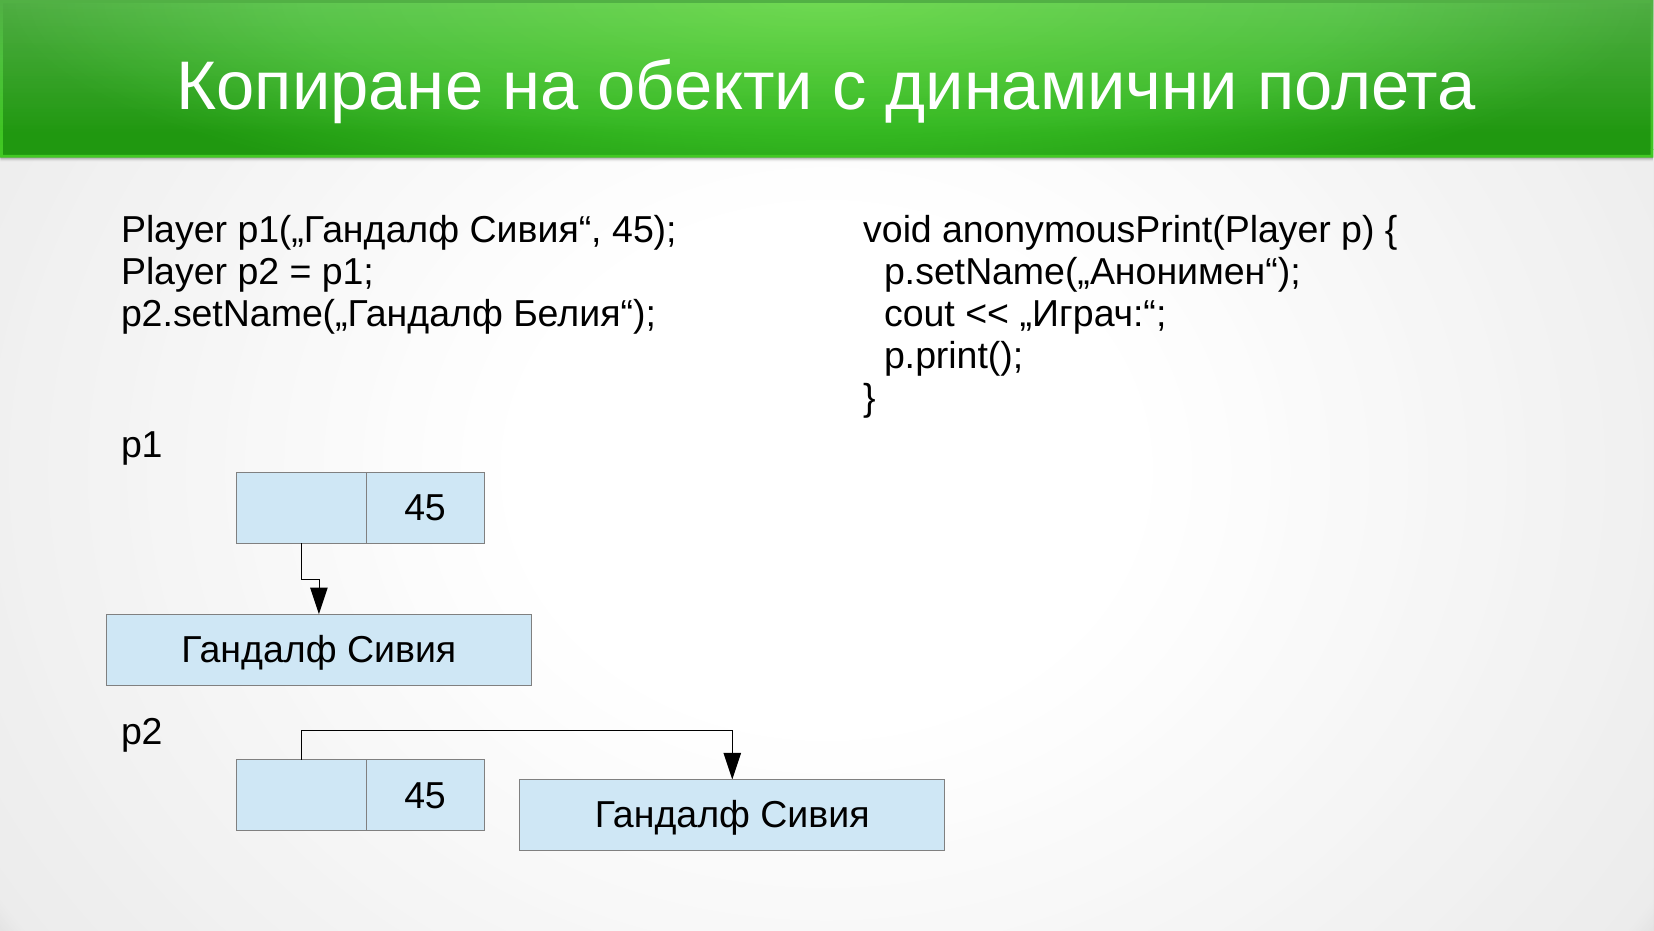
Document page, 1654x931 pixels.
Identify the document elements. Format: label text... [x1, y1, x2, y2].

text_box Гандалф Сивия [519, 779, 945, 851]
text_box 45 [366, 472, 485, 544]
text_box [236, 759, 366, 831]
text_box p2 [106, 702, 178, 760]
text_box 45 [366, 759, 485, 831]
text_box Гандалф Сивия [106, 614, 532, 686]
text_box [236, 472, 366, 544]
text_box p1 [106, 415, 178, 473]
title Копиране на обекти с динамични полета [82, 37, 1571, 135]
text_box Player p1(„Гандалф Сивия“, 45); Player p2 = p1; p2.setName(„Гандалф Белия“); [106, 200, 820, 384]
text_box void anonymousPrint(Player p) { p.setName(„Анонимен“); cout << „Играч:“; p.print(); } [848, 200, 1595, 426]
